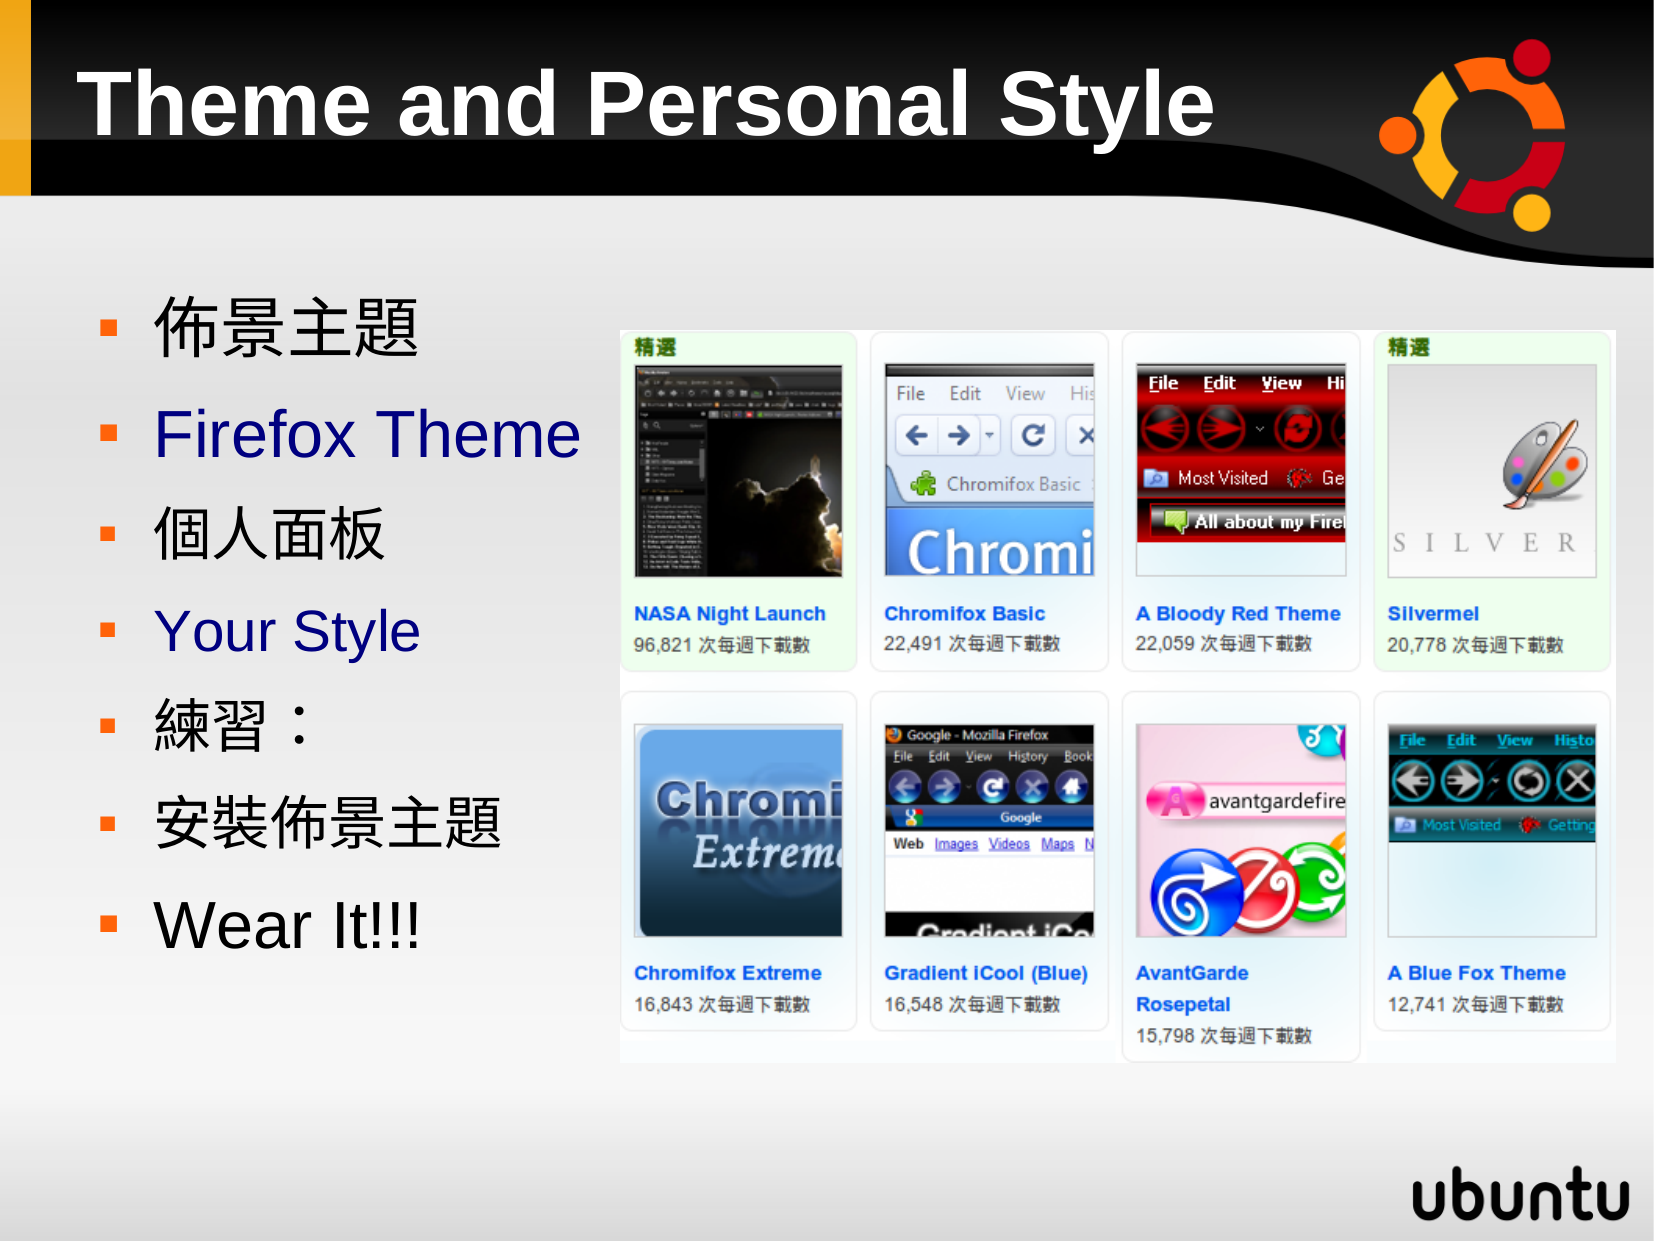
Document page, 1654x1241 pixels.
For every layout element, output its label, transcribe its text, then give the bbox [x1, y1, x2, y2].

list 佈景主題 Firefox Theme 個人面板 Your Style 練習： 安裝佈景主題 Wear It!!! [82, 290, 809, 1109]
title Theme and Personal Style [76, 0, 1565, 208]
picture [0, 0, 1654, 1241]
